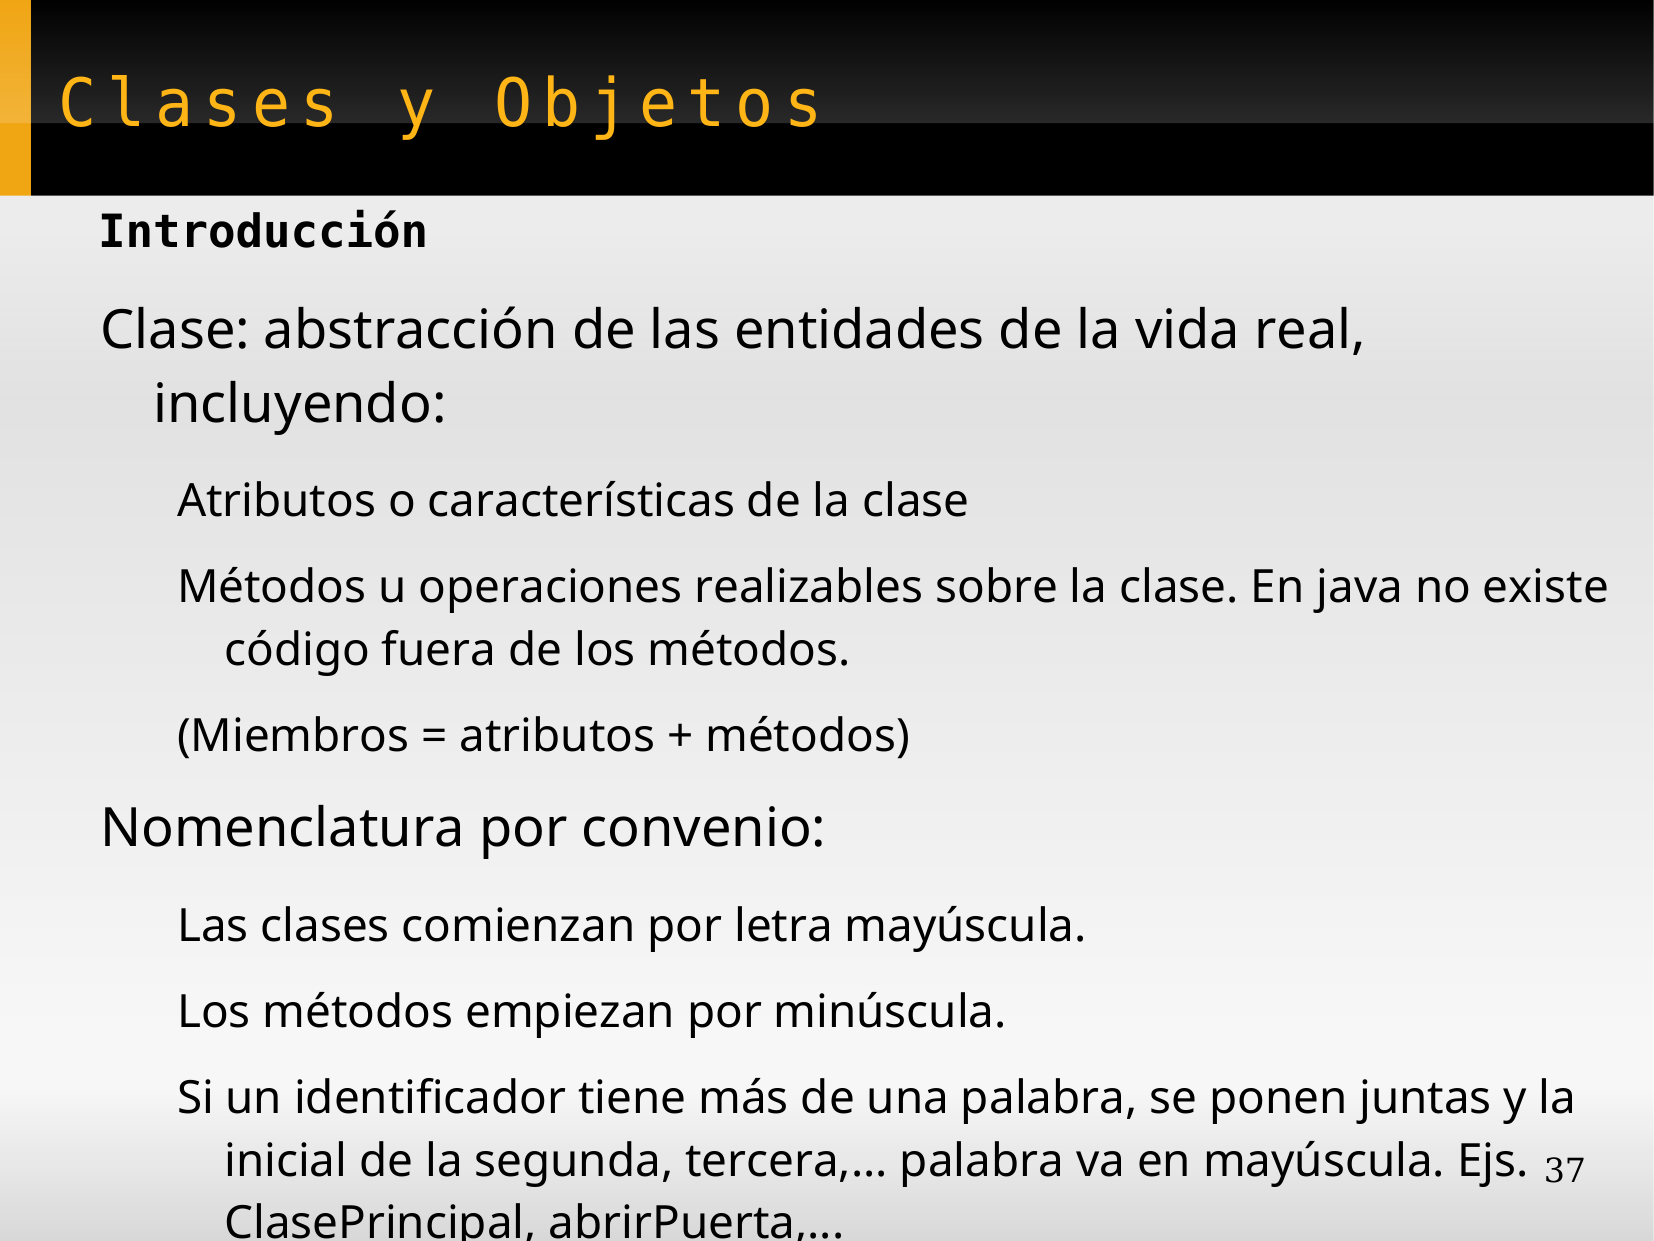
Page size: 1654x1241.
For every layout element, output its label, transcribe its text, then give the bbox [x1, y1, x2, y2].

title Clases y Objetos [59, 29, 1595, 178]
list Clase: abstracción de las entidades de la vida real, incluyendo: Atributos o características de la clase Métodos u operaciones realizables sobre la clase. En java no existe código fuera de los métodos. (Miembros = atributos + métodos) Nomenclatura por convenio: Las clases comienzan por letra mayúscula. Los métodos empiezan por minúscula. Si un identificador tiene más de una palabra, se ponen juntas y la inicial de la segunda, tercera,... palabra va en mayúscula. Ejs. ClasePrincipal, abrirPuerta,... Los atributos siguen el criterio dado para variables y constantes [82, 290, 1625, 1240]
picture [0, 0, 1654, 1241]
text_box Introducción [83, 197, 443, 266]
